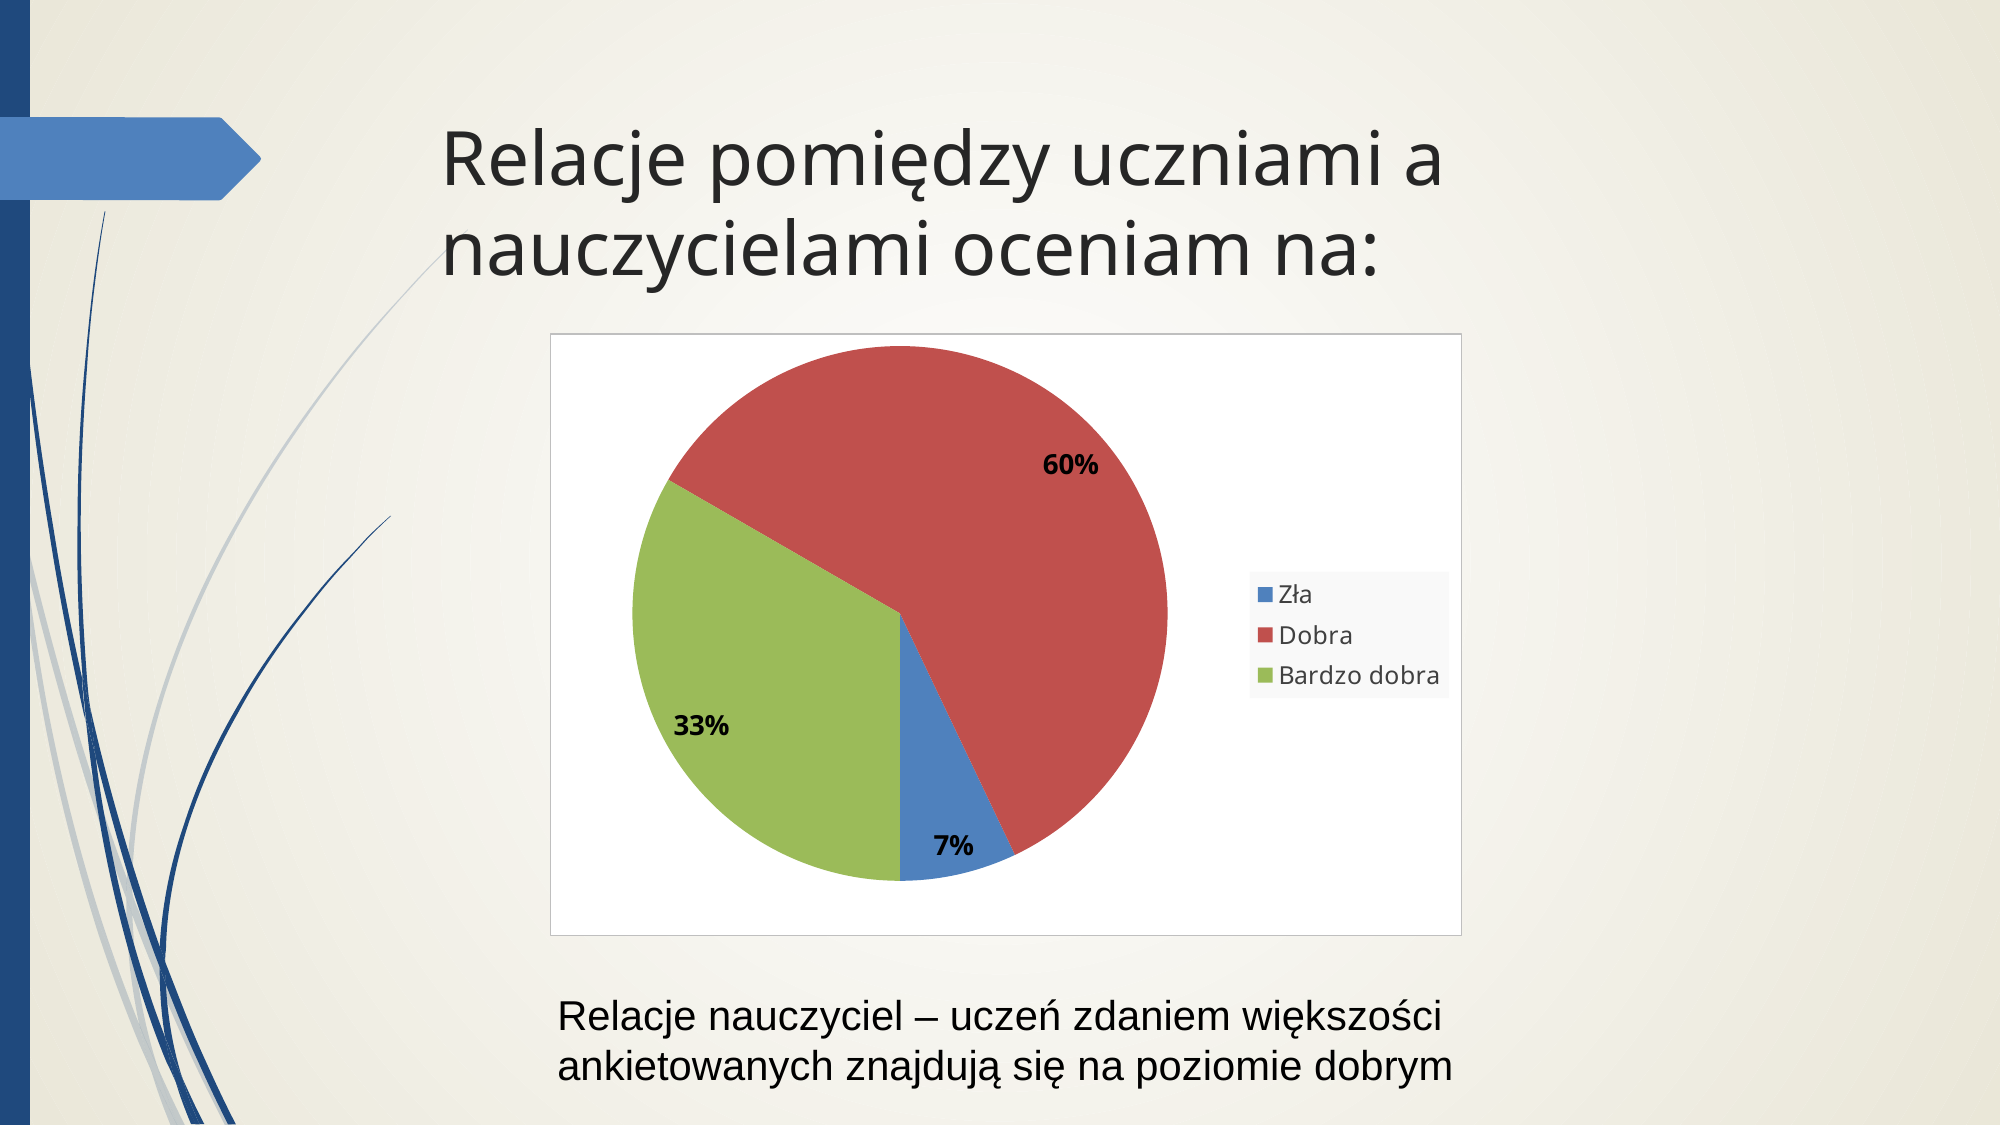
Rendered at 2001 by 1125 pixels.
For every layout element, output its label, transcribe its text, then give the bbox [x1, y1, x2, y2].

chart [549, 333, 1463, 937]
title Relacje pomiędzy uczniami a nauczycielami oceniam na: [425, 102, 1888, 313]
text_box Relacje nauczyciel – uczeń zdaniem większości ankietowanych znajdują się na poziomie dobrym [542, 981, 1703, 1098]
